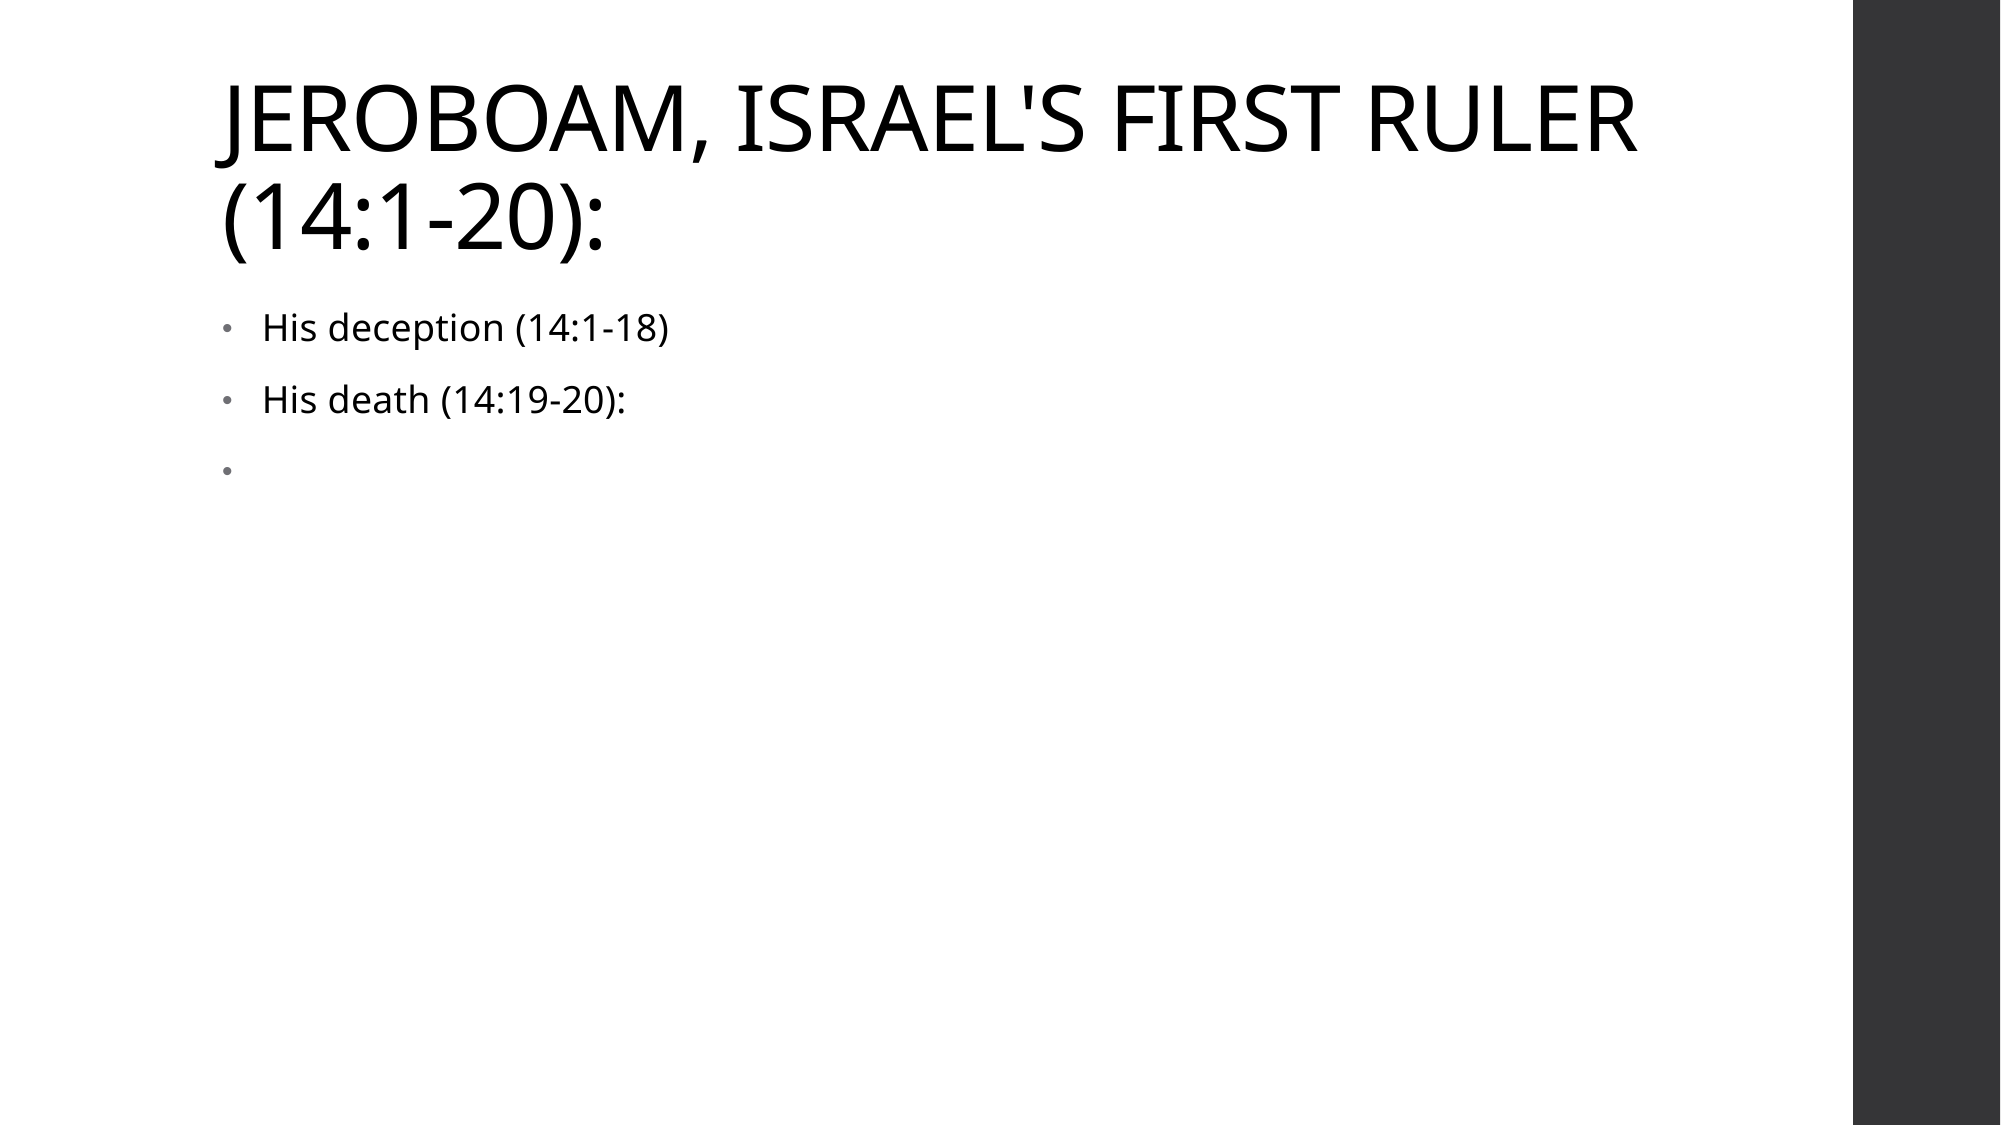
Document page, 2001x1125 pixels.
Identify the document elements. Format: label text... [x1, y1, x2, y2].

list His deception (14:1-18) His death (14:19-20): [206, 299, 1617, 1014]
title JEROBOAM, ISRAEL'S FIRST RULER (14:1-20): [206, 60, 1797, 278]
